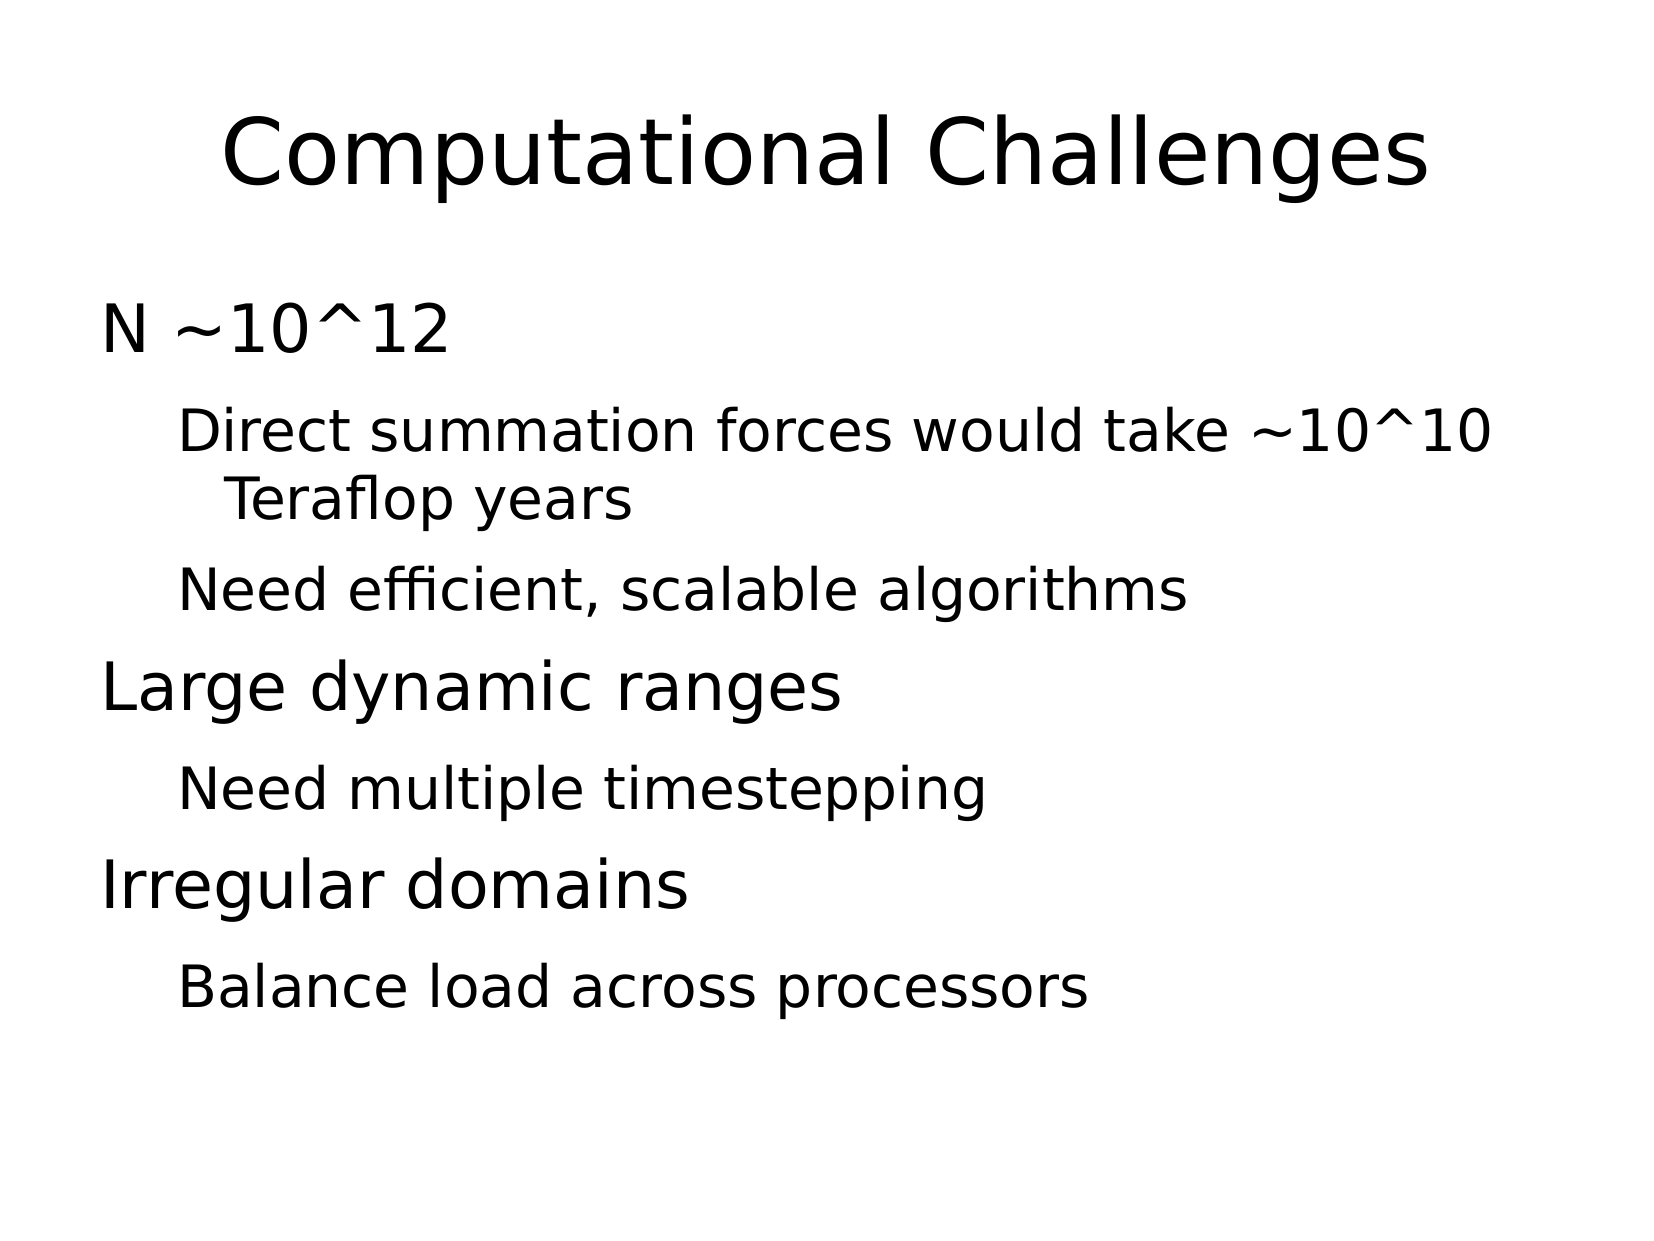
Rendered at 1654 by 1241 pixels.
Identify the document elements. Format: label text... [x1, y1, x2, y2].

list N ~10^12 Direct summation forces would take ~10^10 Teraflop years Need efficient, scalable algorithms Large dynamic ranges Need multiple timestepping Irregular domains Balance load across processors [82, 290, 1571, 1094]
title Computational Challenges [82, 56, 1571, 250]
